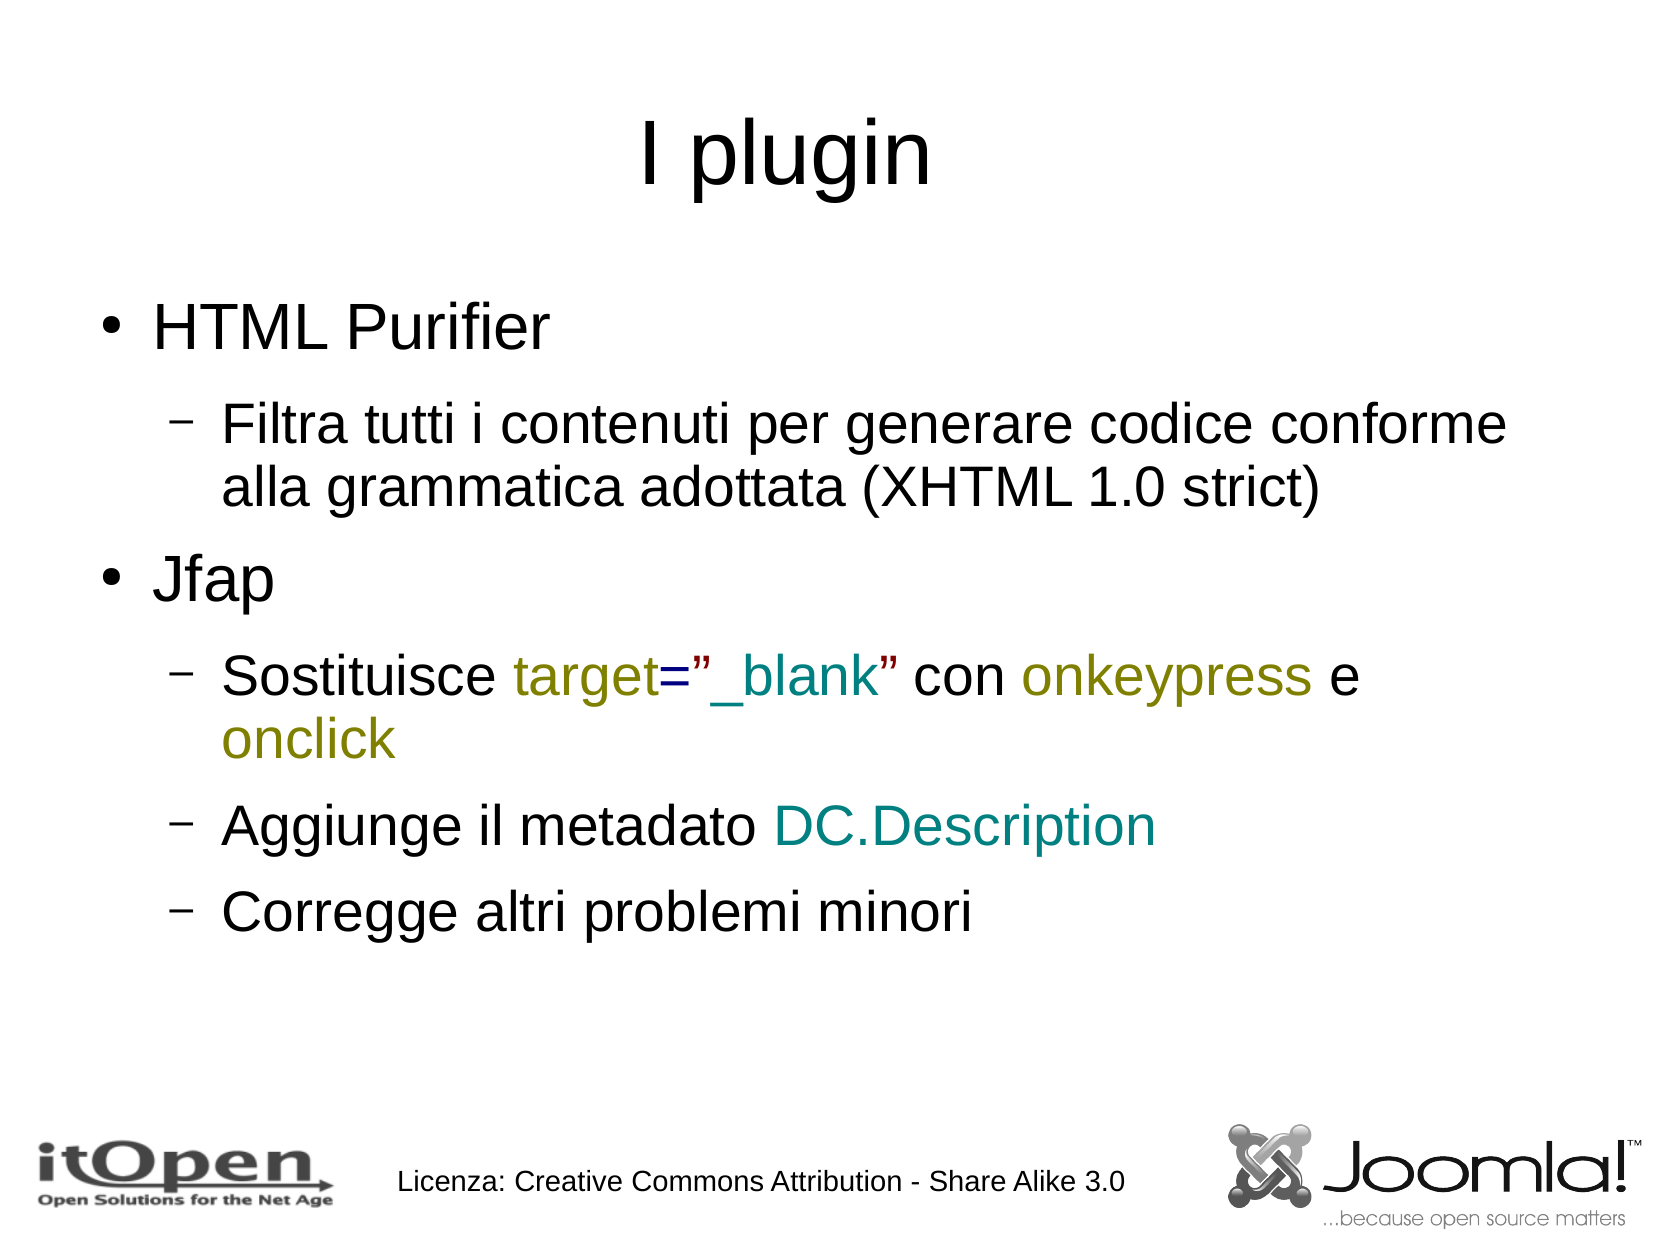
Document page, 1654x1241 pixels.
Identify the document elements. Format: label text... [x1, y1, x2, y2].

title I plugin [41, 49, 1530, 257]
list HTML Purifier Filtra tutti i contenuti per generare codice conforme alla grammatica adottata (XHTML 1.0 strict) Jfap Sostituisce target=”_blank” con onkeypress e onclick Aggiunge il metadato DC.Description Corregge altri problemi minori [82, 290, 1538, 1010]
